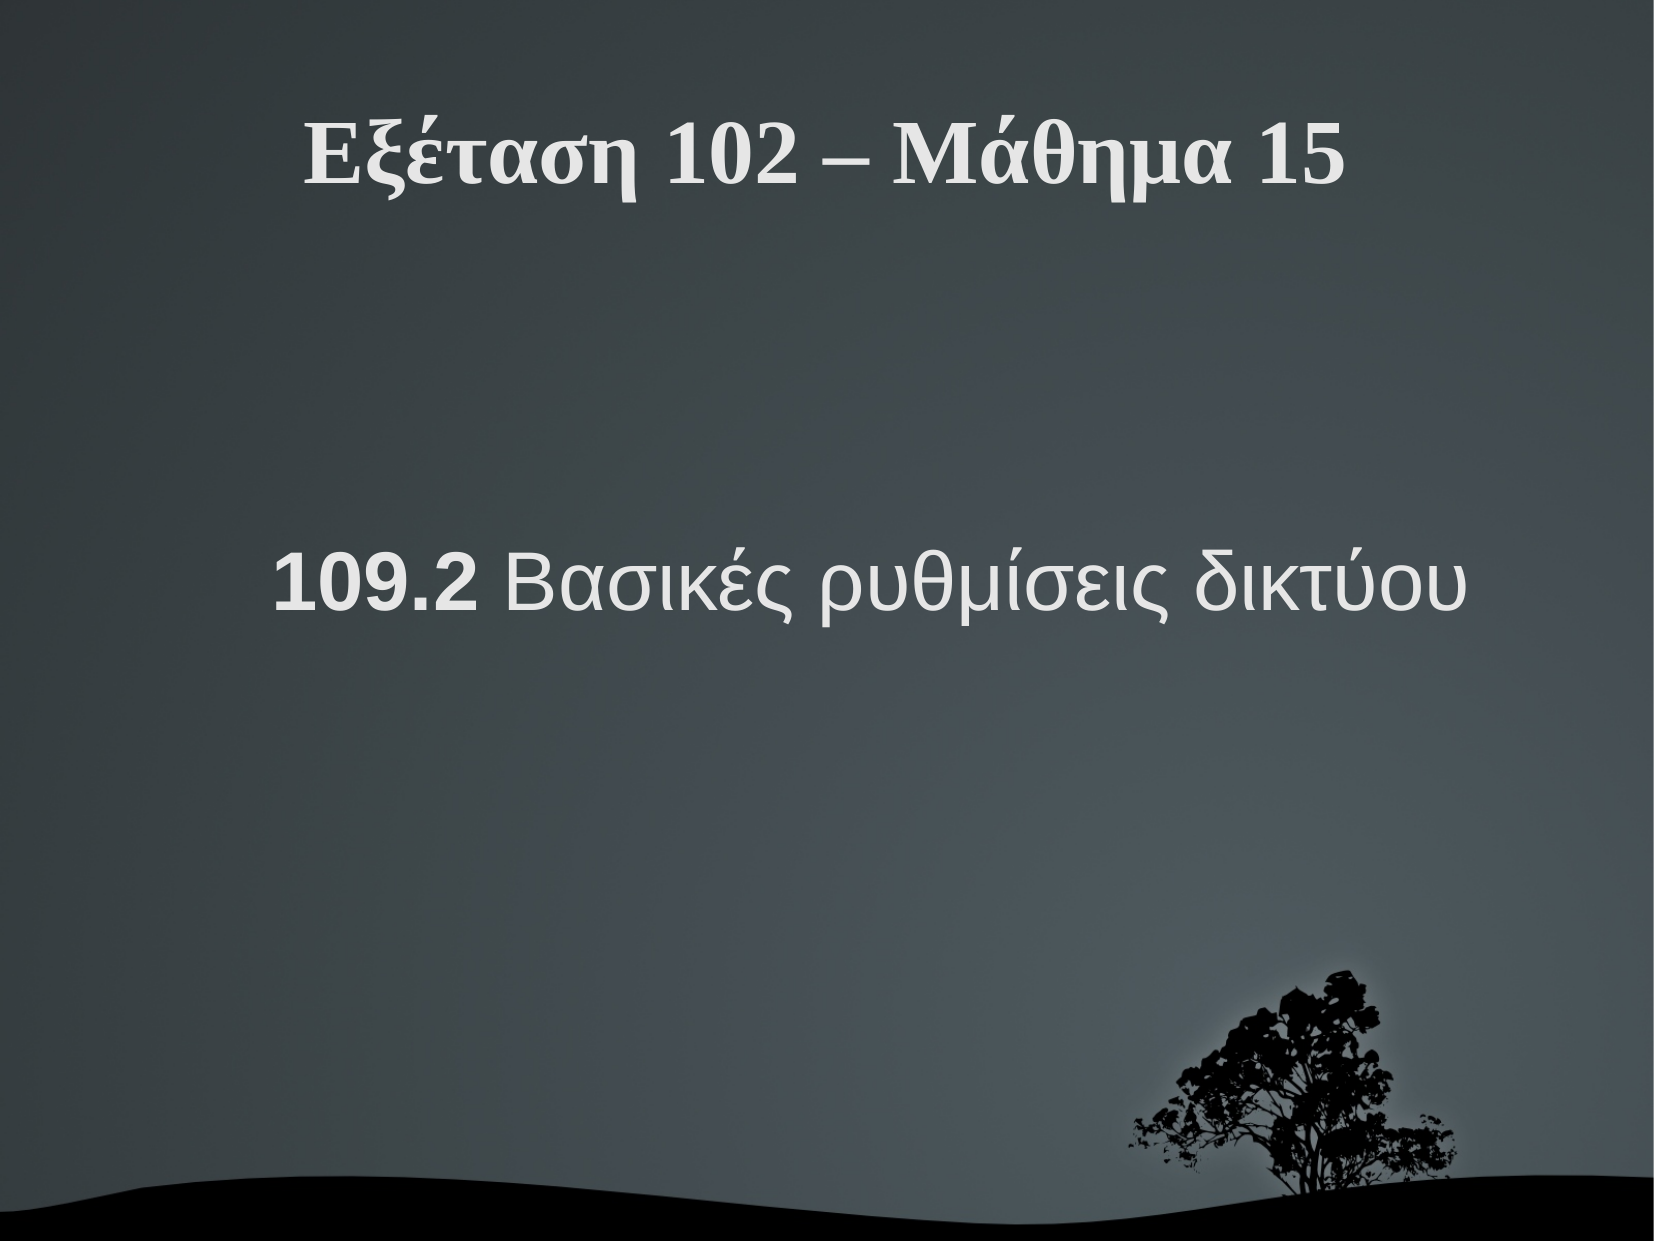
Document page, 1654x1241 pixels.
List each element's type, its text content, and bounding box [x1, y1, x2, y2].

picture [0, 0, 1654, 1241]
title Εξέταση 102 – Μάθημα 15 [82, 49, 1571, 257]
list 109.2 Βασικές ρυθμίσεις δικτύου [82, 290, 1571, 1109]
